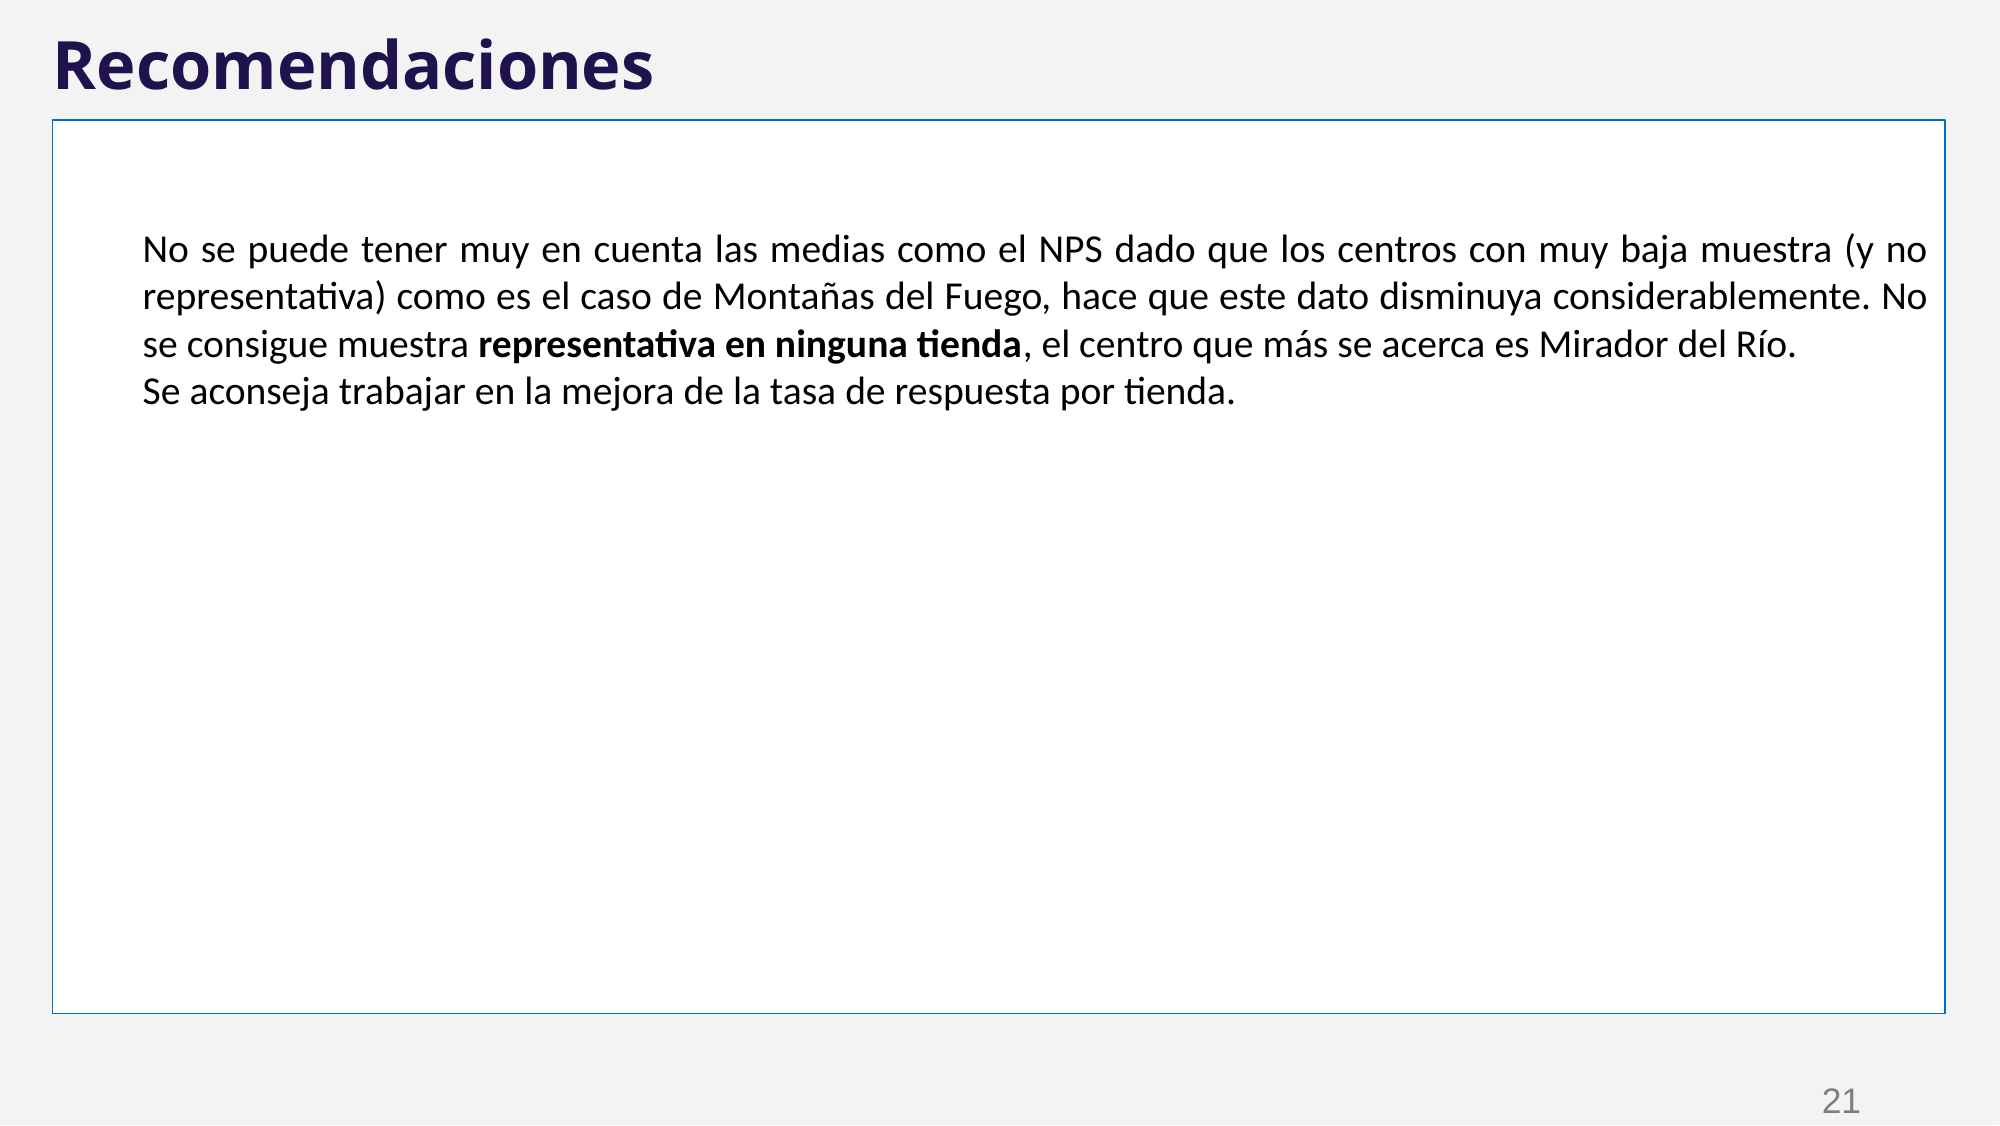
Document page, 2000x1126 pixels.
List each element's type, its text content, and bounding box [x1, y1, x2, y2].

text_box Recomendaciones [52, 0, 1945, 120]
text_box No se puede tener muy en cuenta las medias como el NPS dado que los centros con muy baja muestra (y no representativa) como es el caso de Montañas del Fuego, hace que este dato disminuya considerablemente. No se consigue muestra representativa en ninguna tienda, el centro que más se acerca es Mirador del Río. Se aconseja trabajar en la mejora de la tasa de respuesta por tienda. [52, 120, 1945, 1014]
slide_number <number> [1412, 1069, 1880, 1126]
